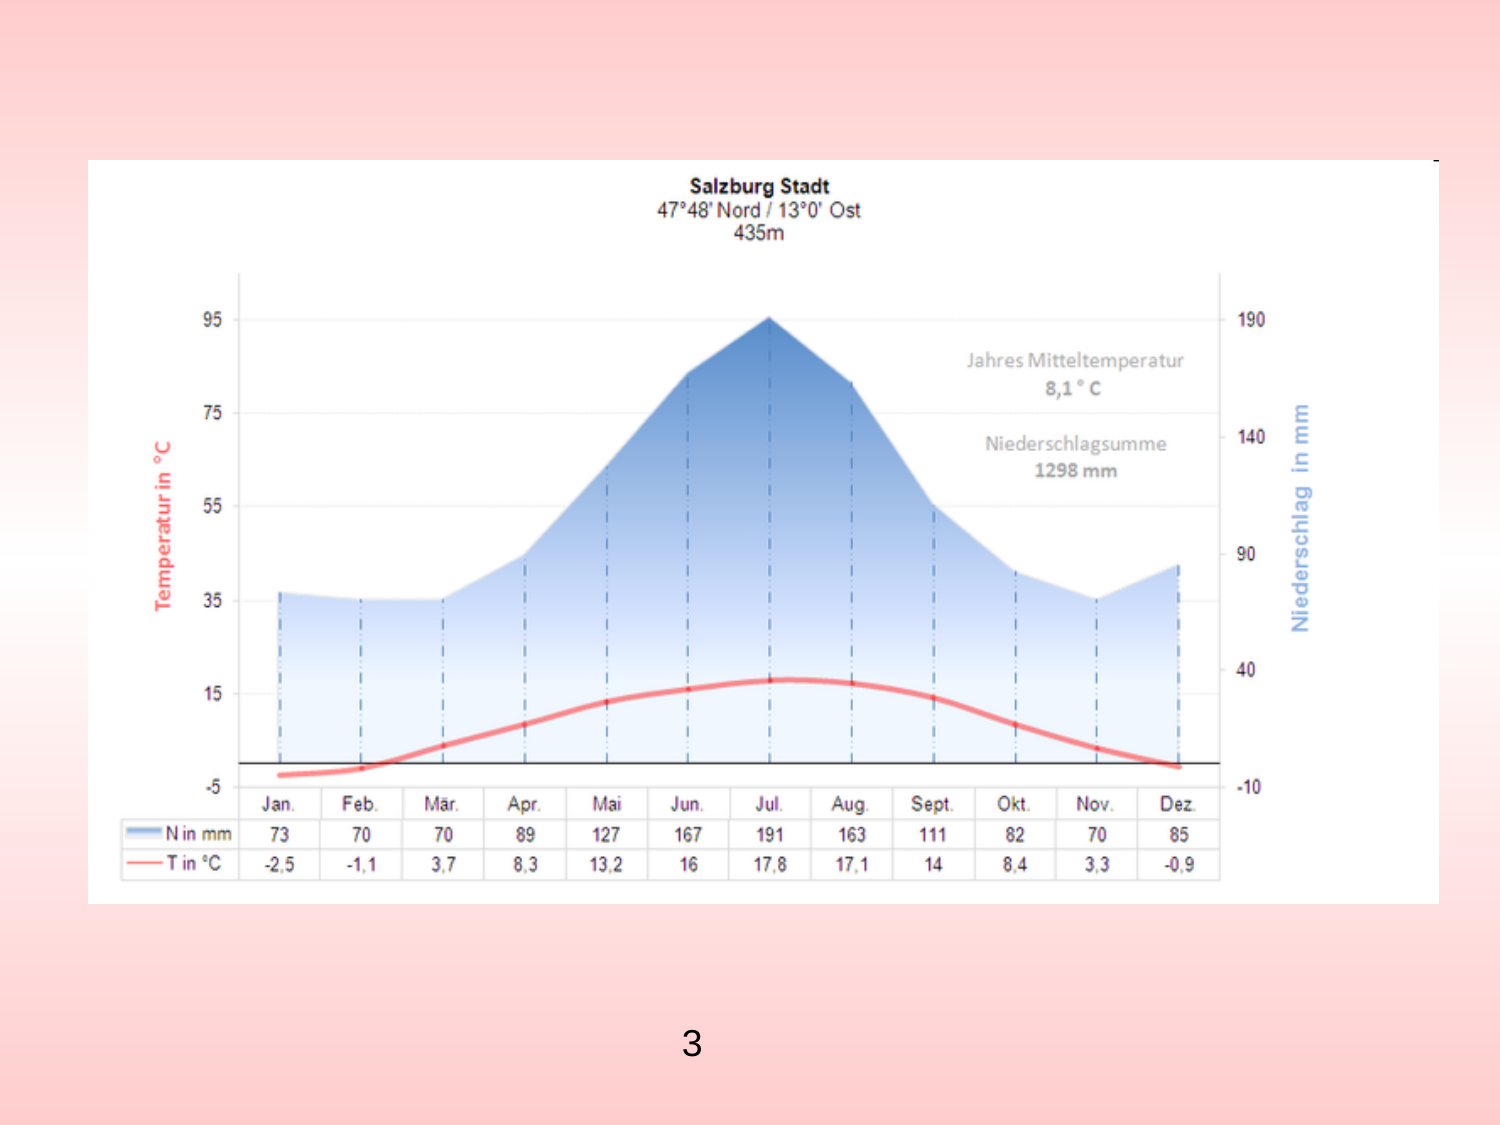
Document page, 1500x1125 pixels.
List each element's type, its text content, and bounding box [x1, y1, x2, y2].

picture [88, 160, 1439, 904]
text_box 3 [667, 1011, 774, 1072]
